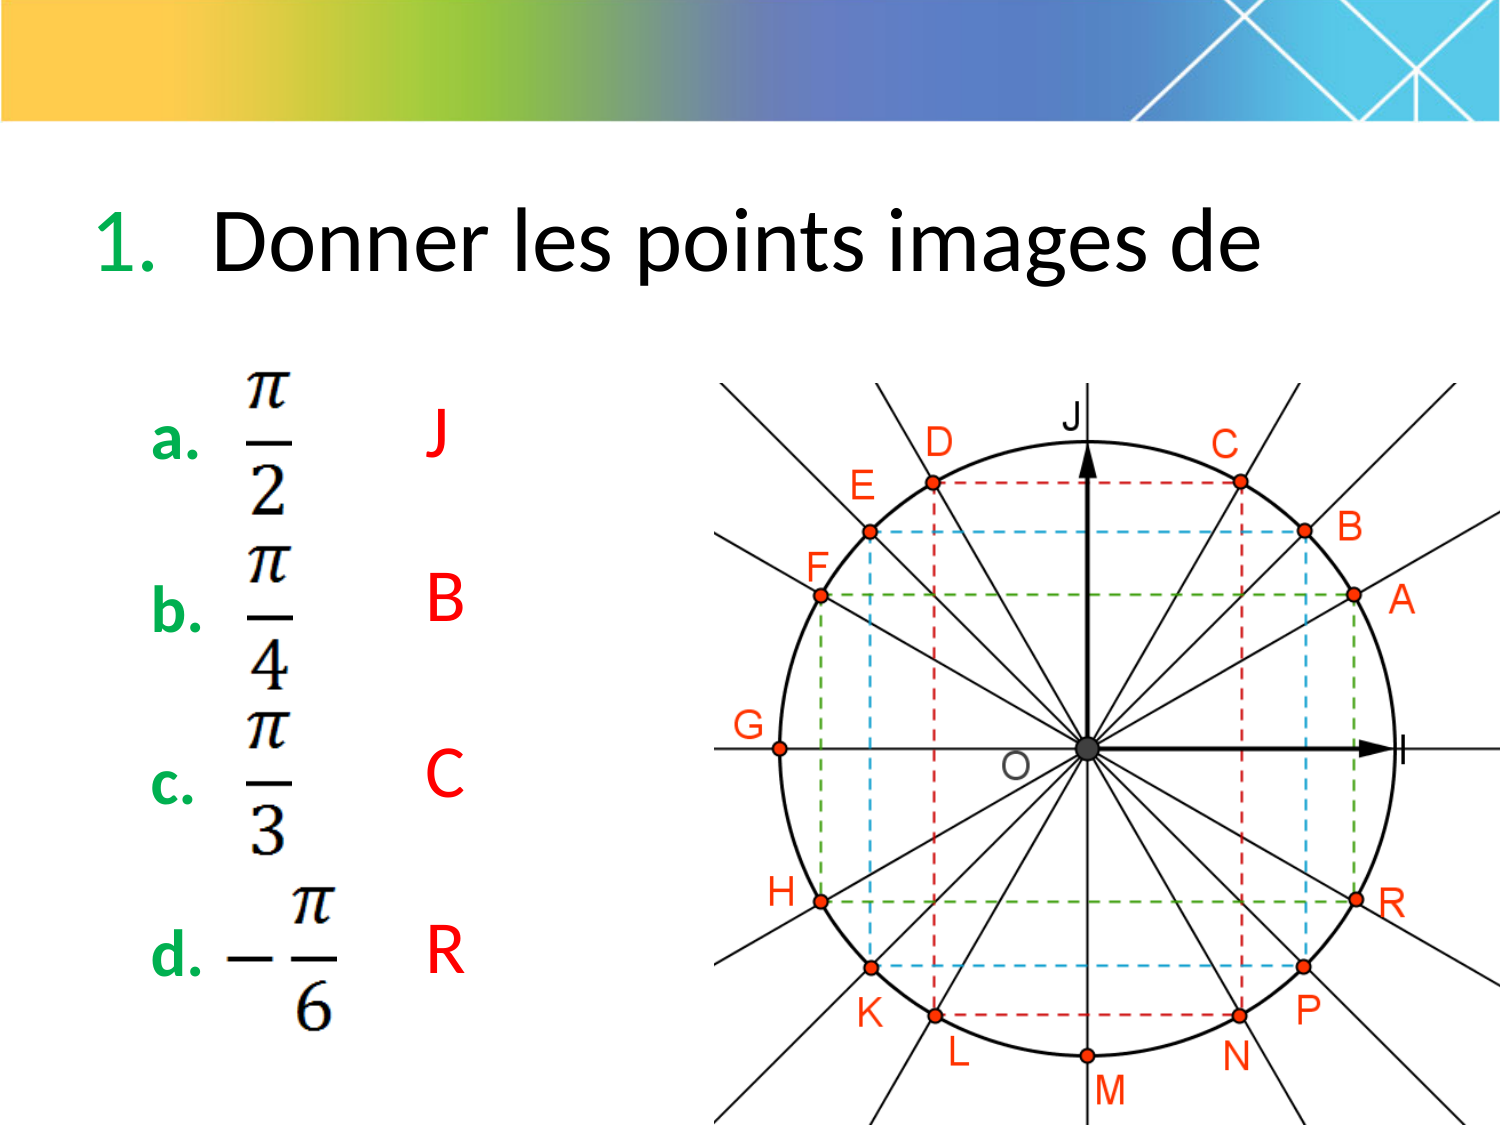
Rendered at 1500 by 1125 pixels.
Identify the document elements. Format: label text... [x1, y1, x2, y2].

picture [0, 0, 1500, 123]
picture [246, 537, 293, 871]
picture [714, 383, 1500, 1125]
text_box R [410, 890, 563, 996]
title Donner les points images de [75, 164, 1426, 305]
text_box B [410, 539, 563, 645]
text_box a. b. c. d. [135, 385, 714, 998]
text_box J [410, 375, 563, 481]
text_box C [410, 714, 563, 820]
picture [222, 878, 337, 1047]
picture [246, 363, 292, 529]
